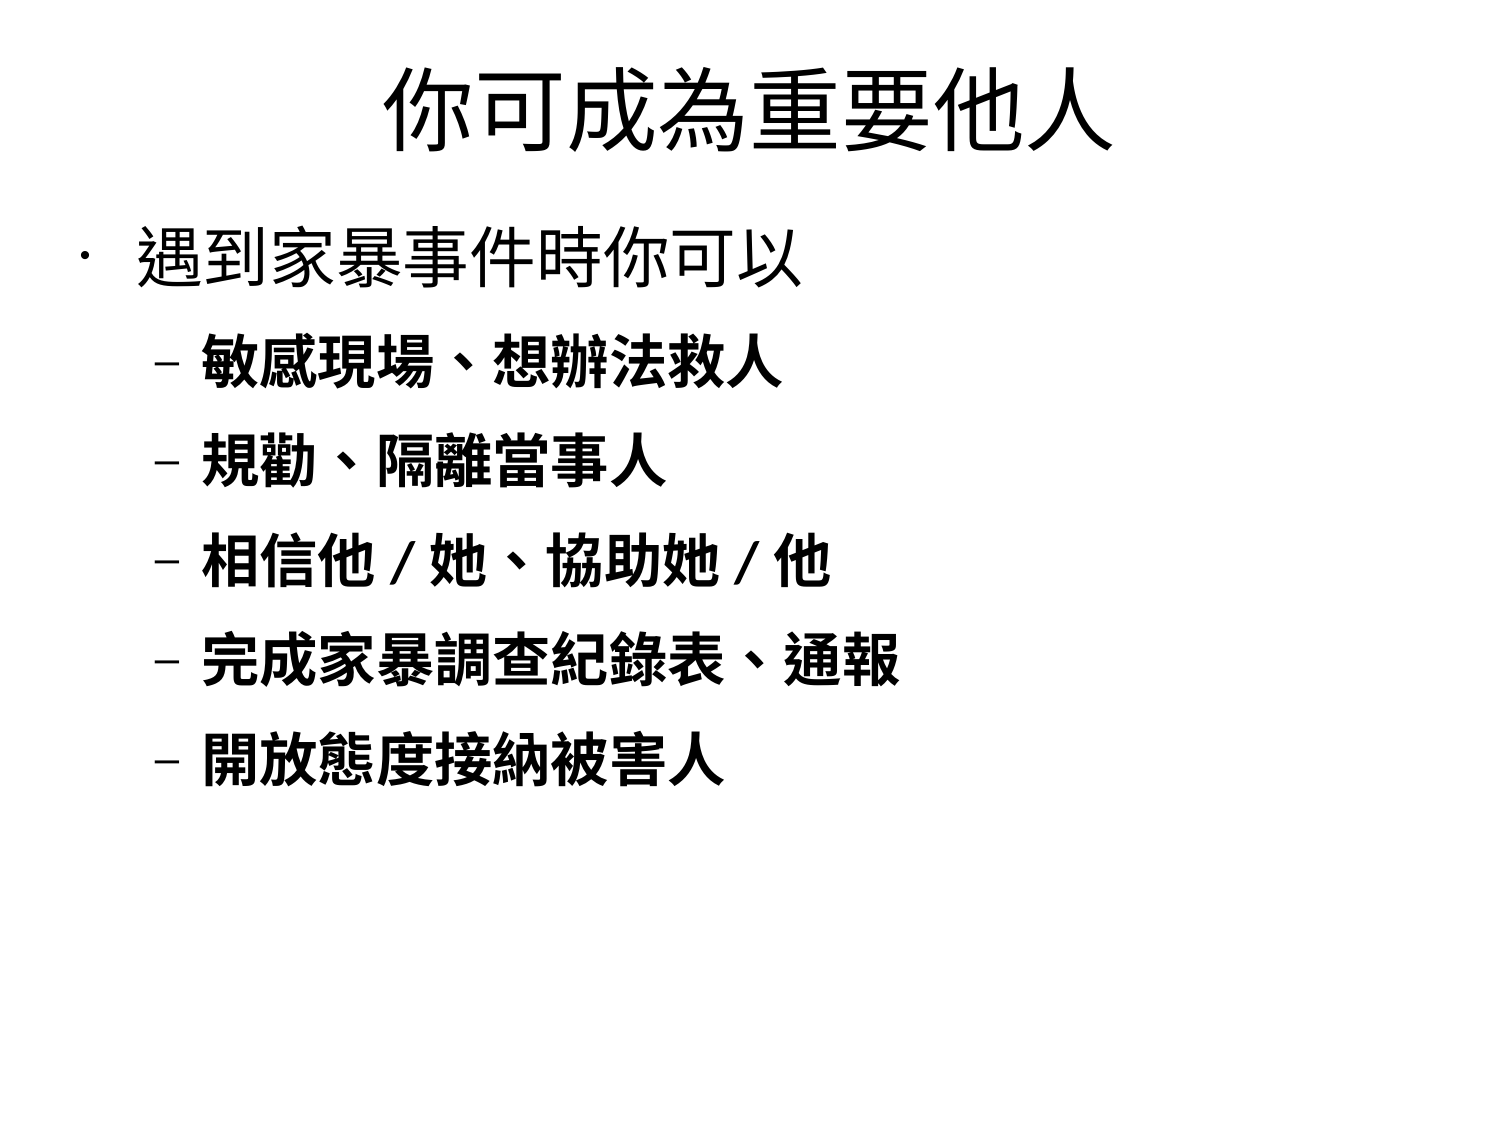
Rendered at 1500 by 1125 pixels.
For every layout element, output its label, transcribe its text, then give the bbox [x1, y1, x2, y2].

list 遇到家暴事件時你可以 敏感現場、想辦法救人 規勸、隔離當事人 相信他/她、協助她/他 完成家暴調查紀錄表、通報 開放態度接納被害人 [64, 208, 1415, 951]
title 你可成為重要他人 [75, 45, 1425, 233]
